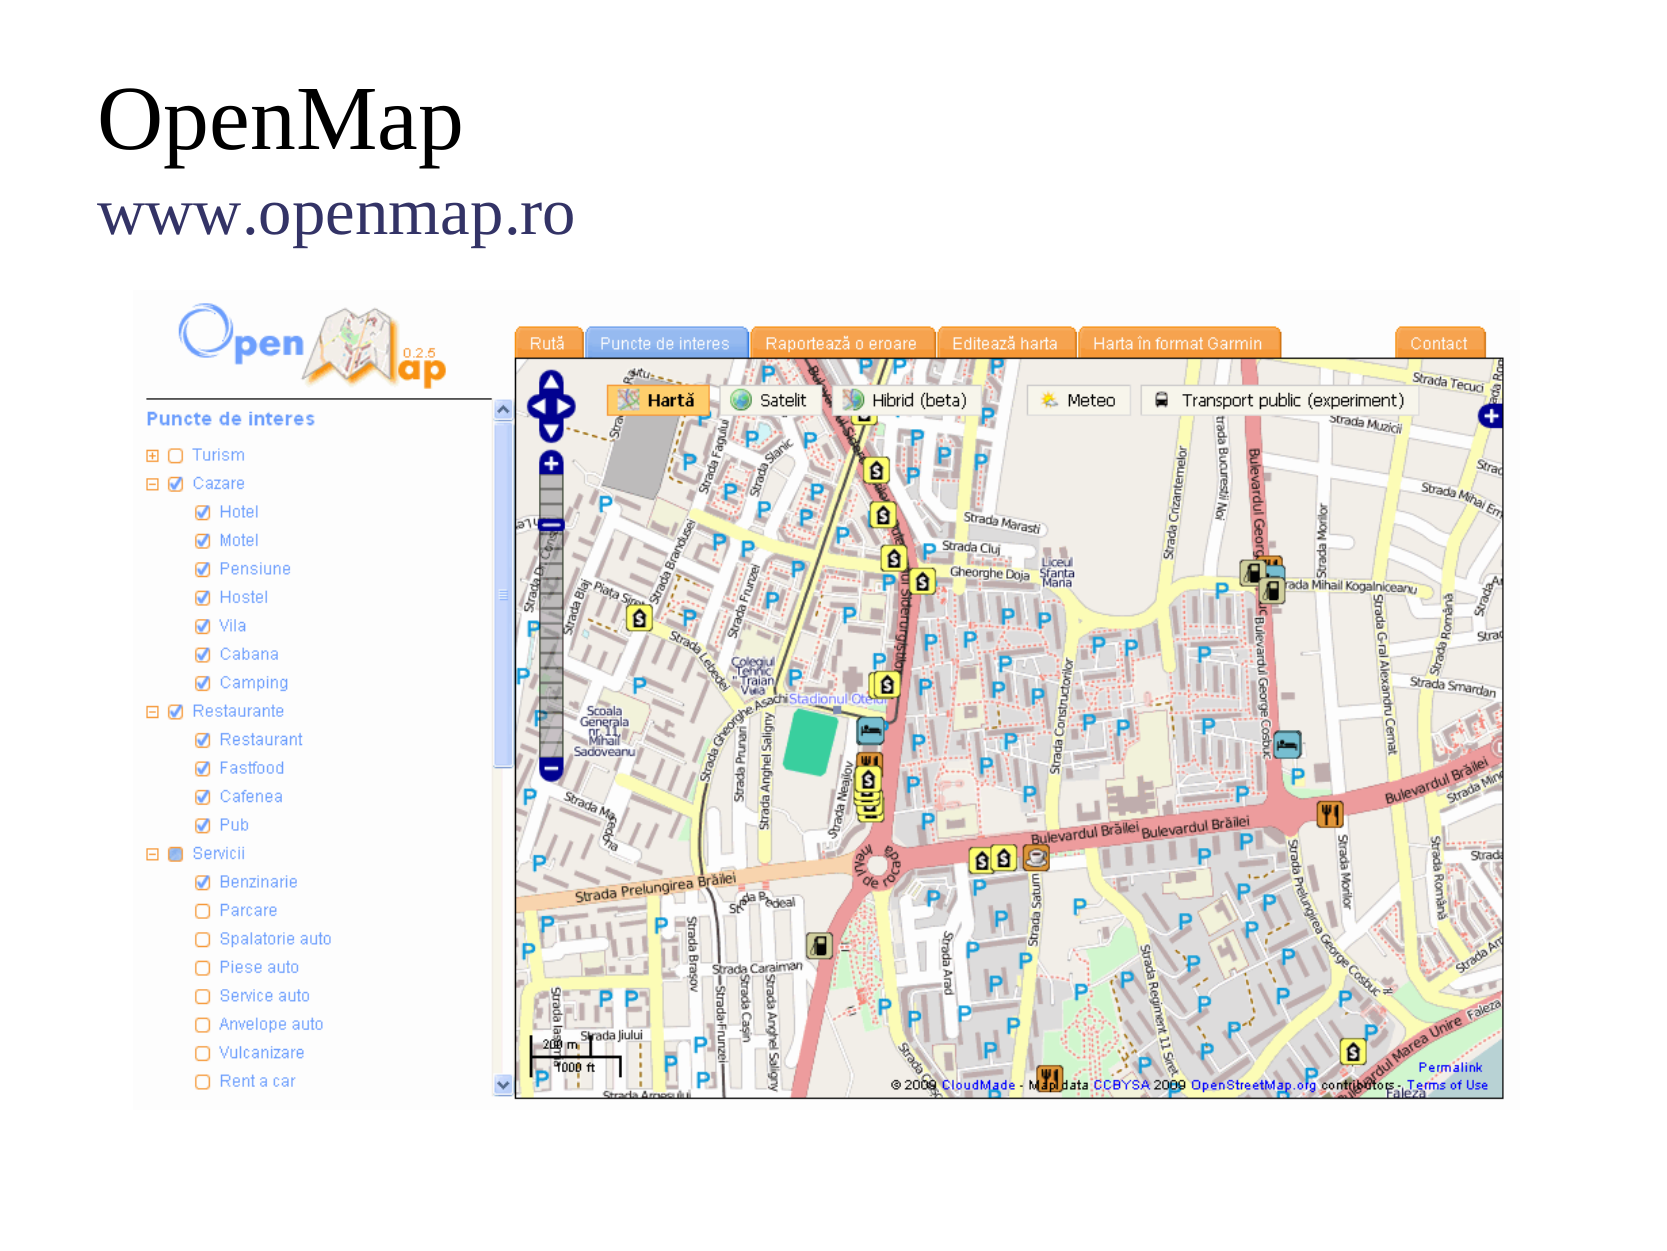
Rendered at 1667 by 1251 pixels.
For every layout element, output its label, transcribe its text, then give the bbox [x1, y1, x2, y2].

picture [133, 290, 1520, 1111]
title OpenMap www.openmap.ro [82, 41, 1571, 265]
